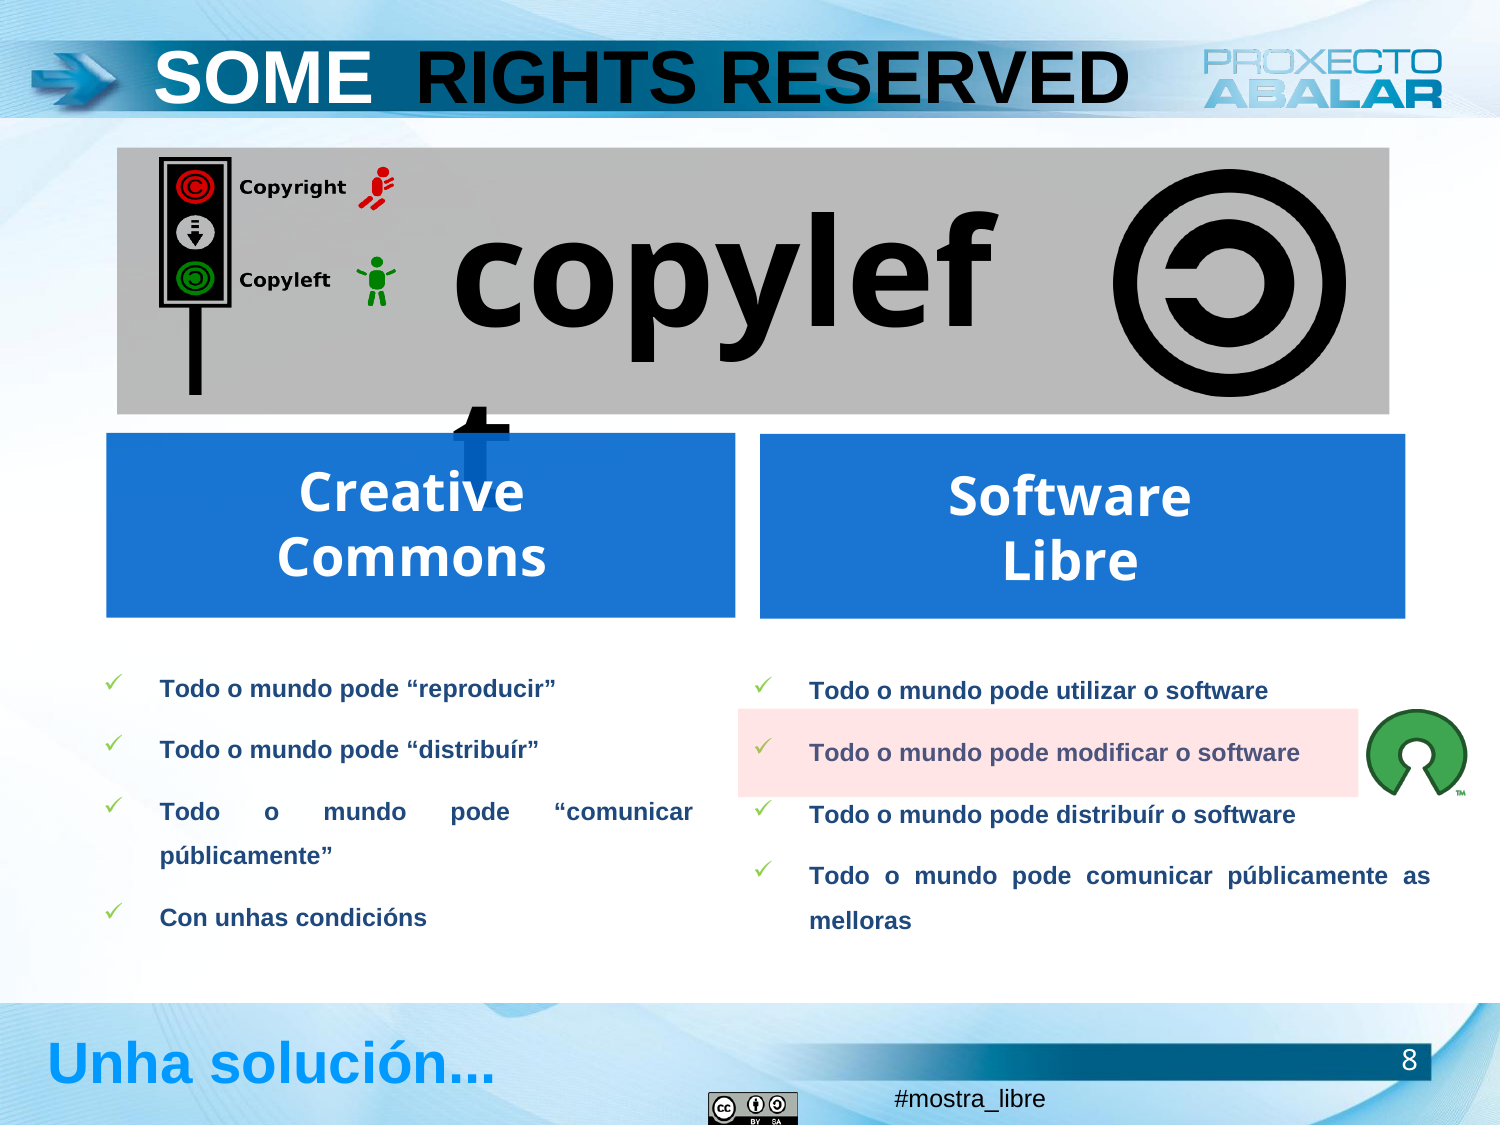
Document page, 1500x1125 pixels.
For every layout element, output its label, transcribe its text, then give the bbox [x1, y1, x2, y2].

text_box #mostra_libre [879, 1074, 1062, 1120]
text_box copyleft [435, 308, 1027, 367]
text_box Todo o mundo pode utilizar o software Todo o mundo pode modificar o software Todo o mundo pode distribuír o software Todo o mundo pode comunicar públicamente as melloras [738, 652, 1447, 709]
text_box Todo o mundo pode utilizar o software Todo o mundo pode modificar o software Todo o mundo pode distribuír o software Todo o mundo pode comunicar públicamente as melloras [738, 798, 1447, 943]
text_box Software Libre [933, 453, 1312, 635]
text_box SOME RIGHTS RESERVED [129, 11, 1252, 308]
text_box [738, 708, 1359, 798]
text_box [117, 147, 1390, 415]
text_box Creative Commons [262, 449, 668, 629]
text_box [106, 432, 736, 618]
text_box <número> [1082, 1031, 1433, 1092]
text_box [760, 433, 1406, 619]
picture [0, 0, 1500, 1125]
text_box Todo o mundo pode “reproducir” Todo o mundo pode “distribuír” Todo o mundo pode “comunicar públicamente” Con unhas condicións [88, 649, 709, 940]
text_box Unha solución... [32, 1017, 513, 1103]
